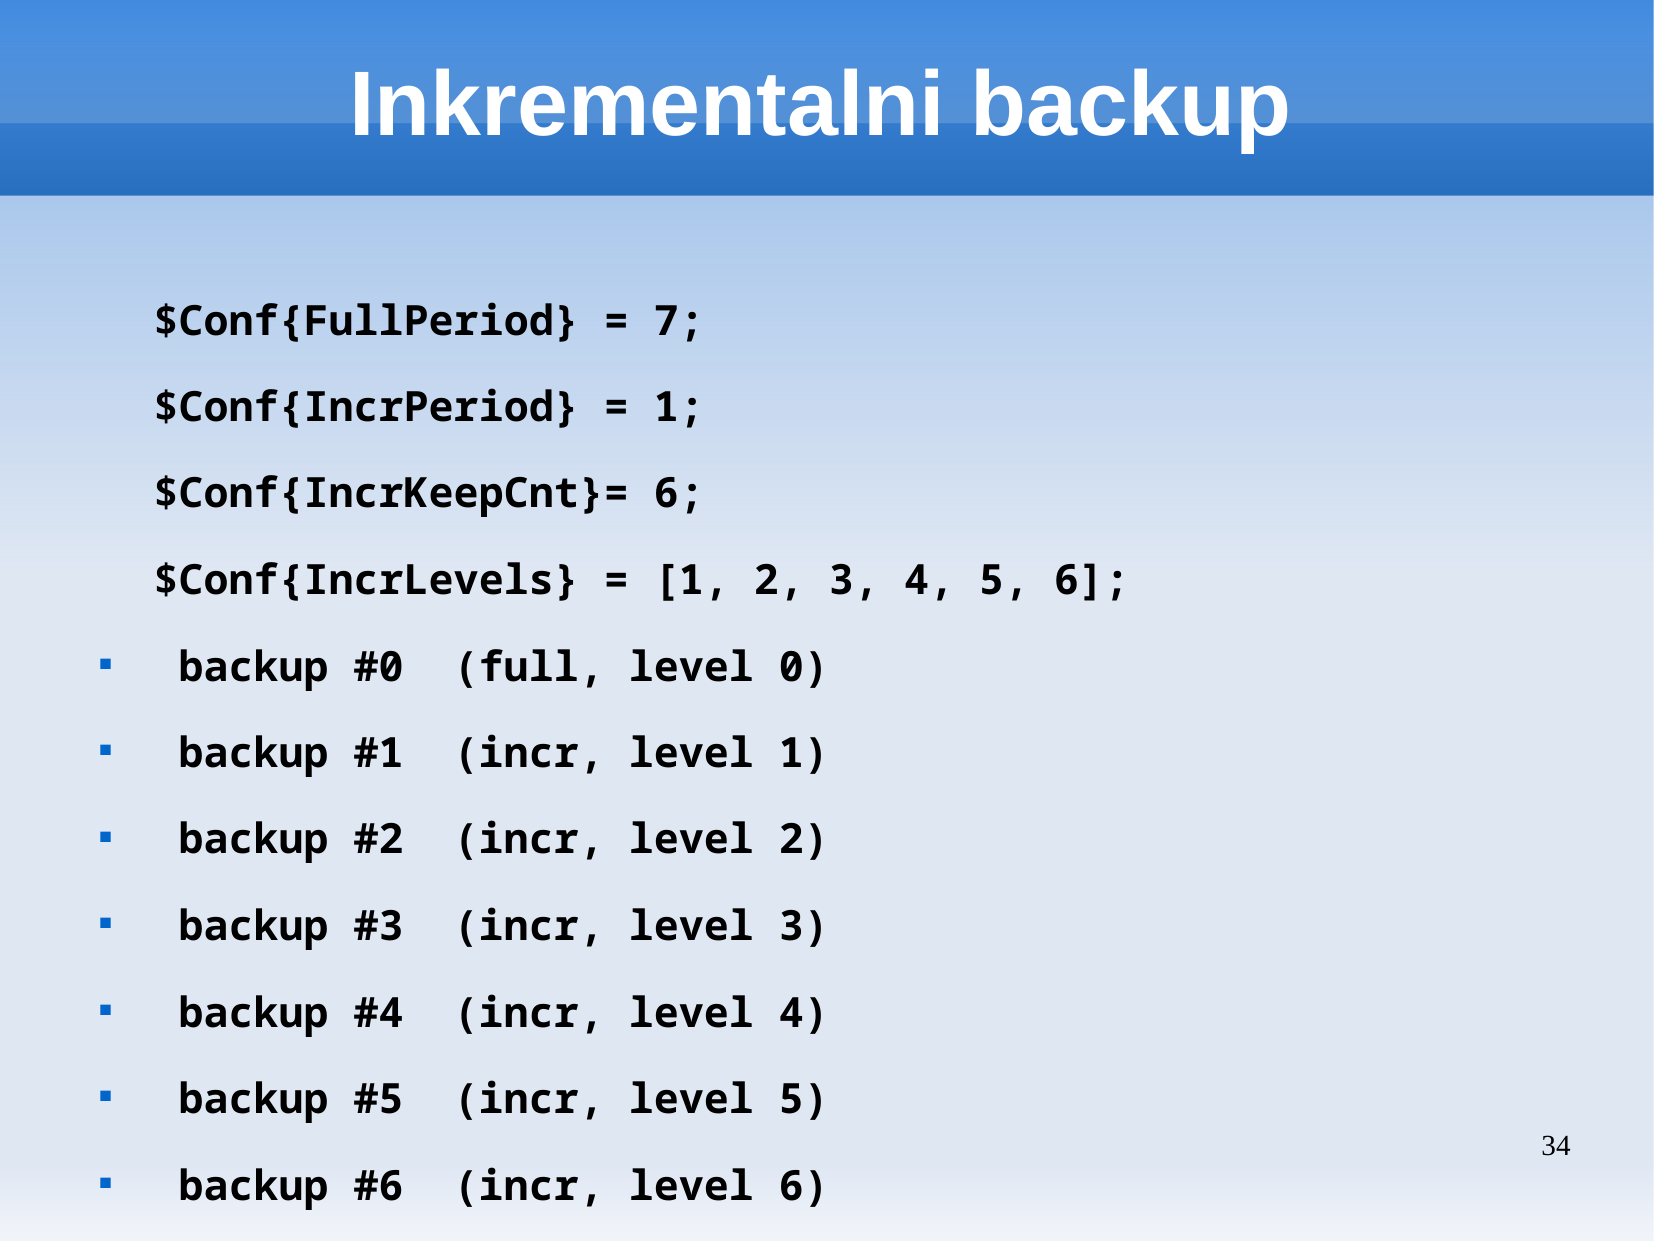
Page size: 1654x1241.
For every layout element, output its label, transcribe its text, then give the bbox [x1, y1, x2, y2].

picture [0, 0, 1654, 1241]
list $Conf{FullPeriod} = 7; $Conf{IncrPeriod} = 1; $Conf{IncrKeepCnt}= 6; $Conf{IncrLevels} = [1, 2, 3, 4, 5, 6]; backup #0 (full, level 0) backup #1 (incr, level 1) backup #2 (incr, level 2) backup #3 (incr, level 3) backup #4 (incr, level 4) backup #5 (incr, level 5) backup #6 (incr, level 6) [82, 290, 1571, 1186]
title Inkrementalni backup [76, 7, 1565, 200]
